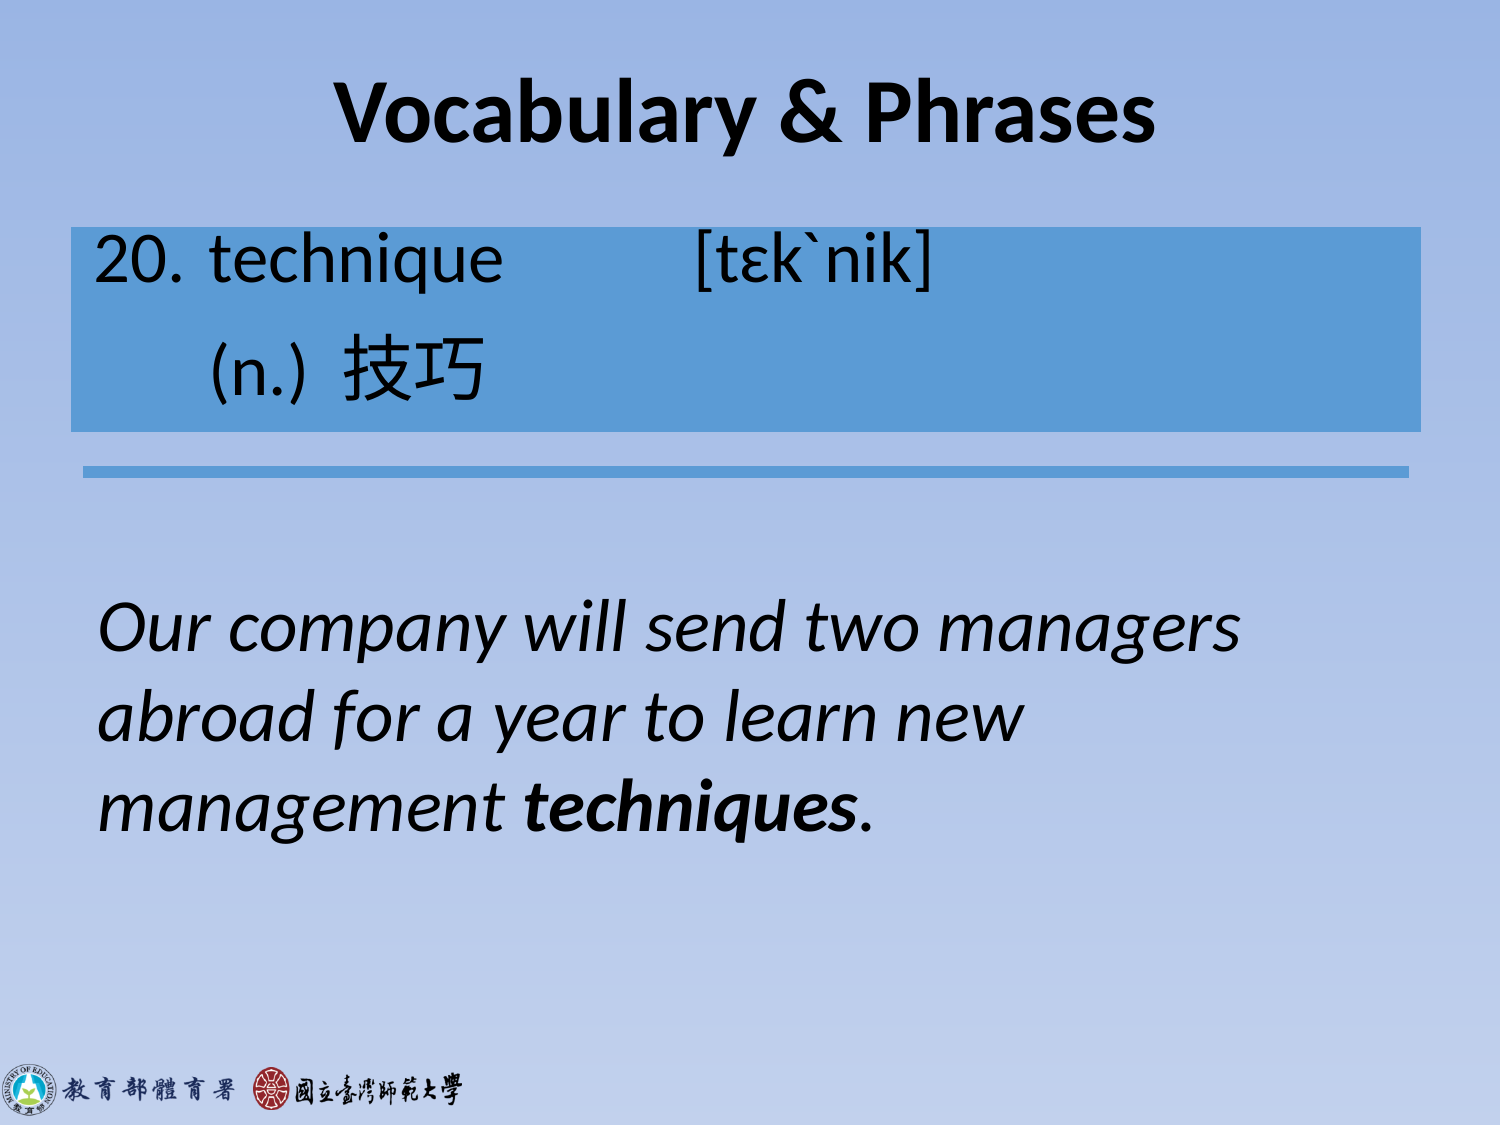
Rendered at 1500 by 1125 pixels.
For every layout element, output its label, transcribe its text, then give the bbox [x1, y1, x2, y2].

table_header [tɛkˋnik] [693, 227, 1421, 311]
table_cell (n.) 技巧 [209, 311, 1421, 432]
text_box [83, 466, 1409, 478]
table_header 20. [71, 227, 209, 311]
table_cell [71, 311, 209, 432]
title Vocabulary & Phrases [70, 11, 1421, 200]
table_header technique [209, 227, 693, 311]
text_box Our company will send two managers abroad for a year to learn new management techniques. [82, 568, 1433, 857]
